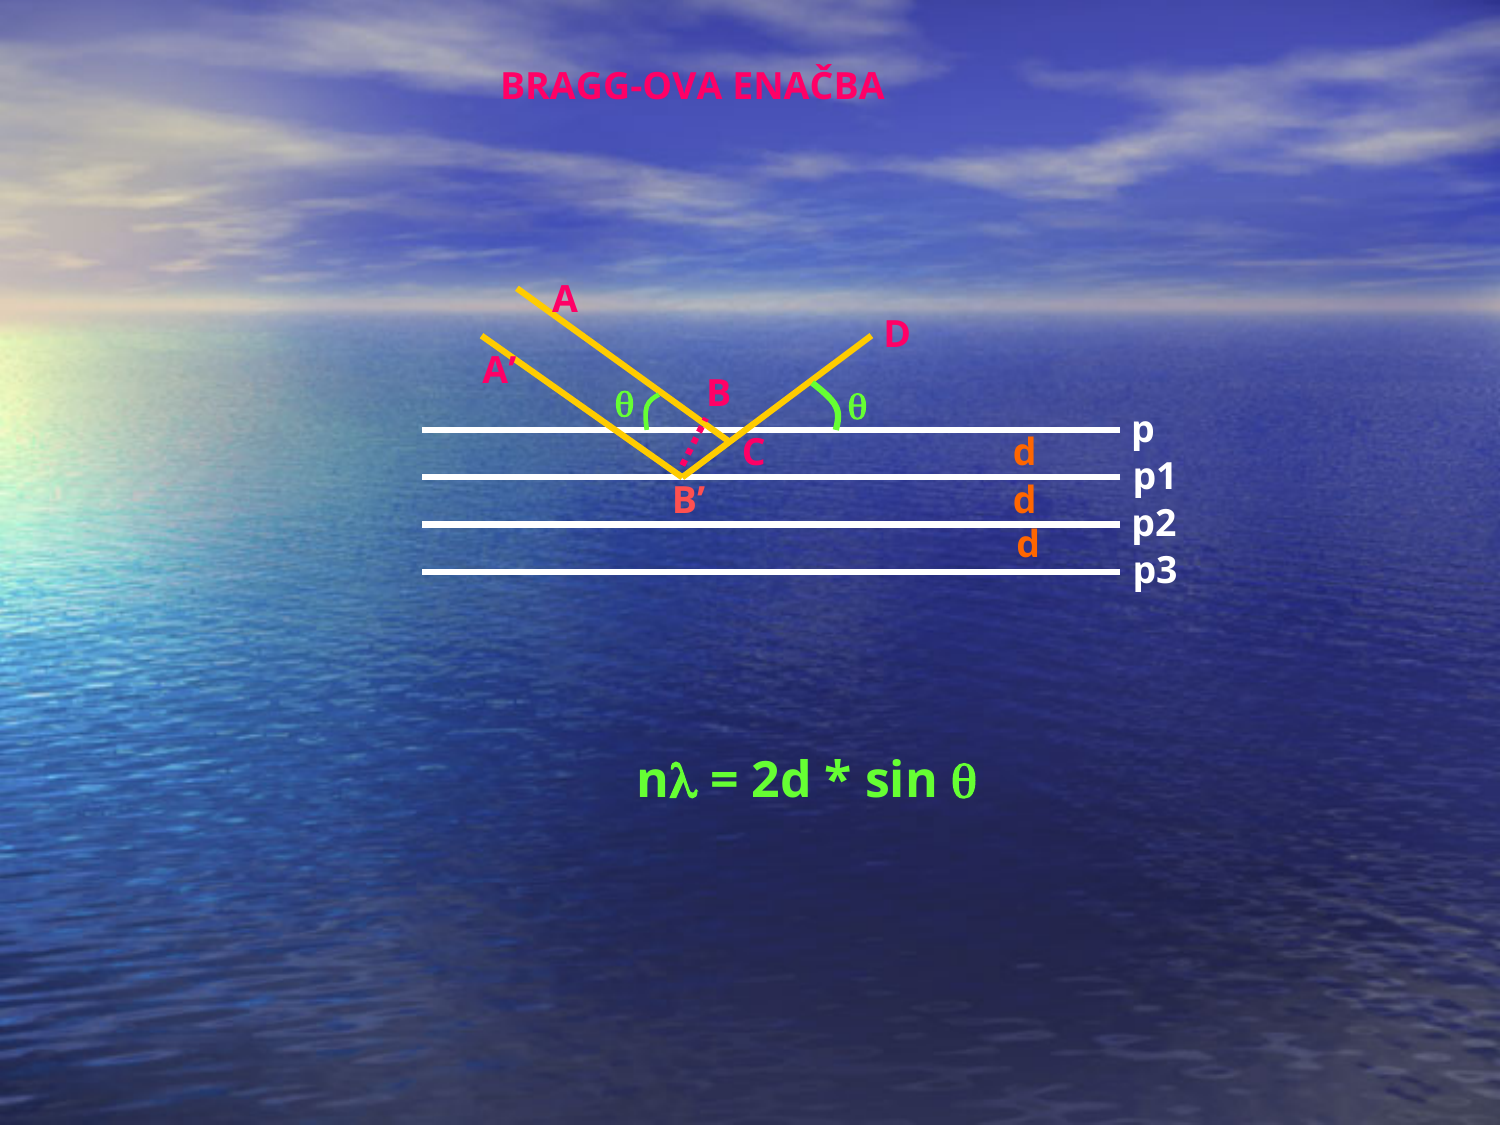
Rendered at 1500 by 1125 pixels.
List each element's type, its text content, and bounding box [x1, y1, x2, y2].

text_box p1 [1141, 473, 1148, 485]
text_box d [998, 467, 1052, 529]
text_box d [998, 420, 1052, 467]
text_box B [691, 361, 747, 423]
text_box n = 2d * sin  [622, 739, 992, 816]
text_box D [868, 302, 927, 364]
text_box d [1001, 512, 1055, 574]
text_box  [600, 371, 650, 432]
text_box A’ [467, 337, 532, 399]
text_box A [537, 267, 594, 328]
text_box  [832, 373, 883, 435]
text_box p [1116, 397, 1170, 458]
text_box d [1019, 497, 1028, 509]
text_box B’ [657, 467, 721, 529]
text_box C [727, 420, 781, 482]
text_box p3 [1117, 538, 1193, 600]
text_box p [1140, 426, 1147, 438]
text_box p2 [1140, 520, 1147, 532]
text_box BRAGG-OVA ENAČBA [485, 54, 901, 116]
picture [0, 0, 1500, 1125]
text_box p2 [1106, 491, 1192, 553]
text_box p1 [1117, 444, 1193, 505]
